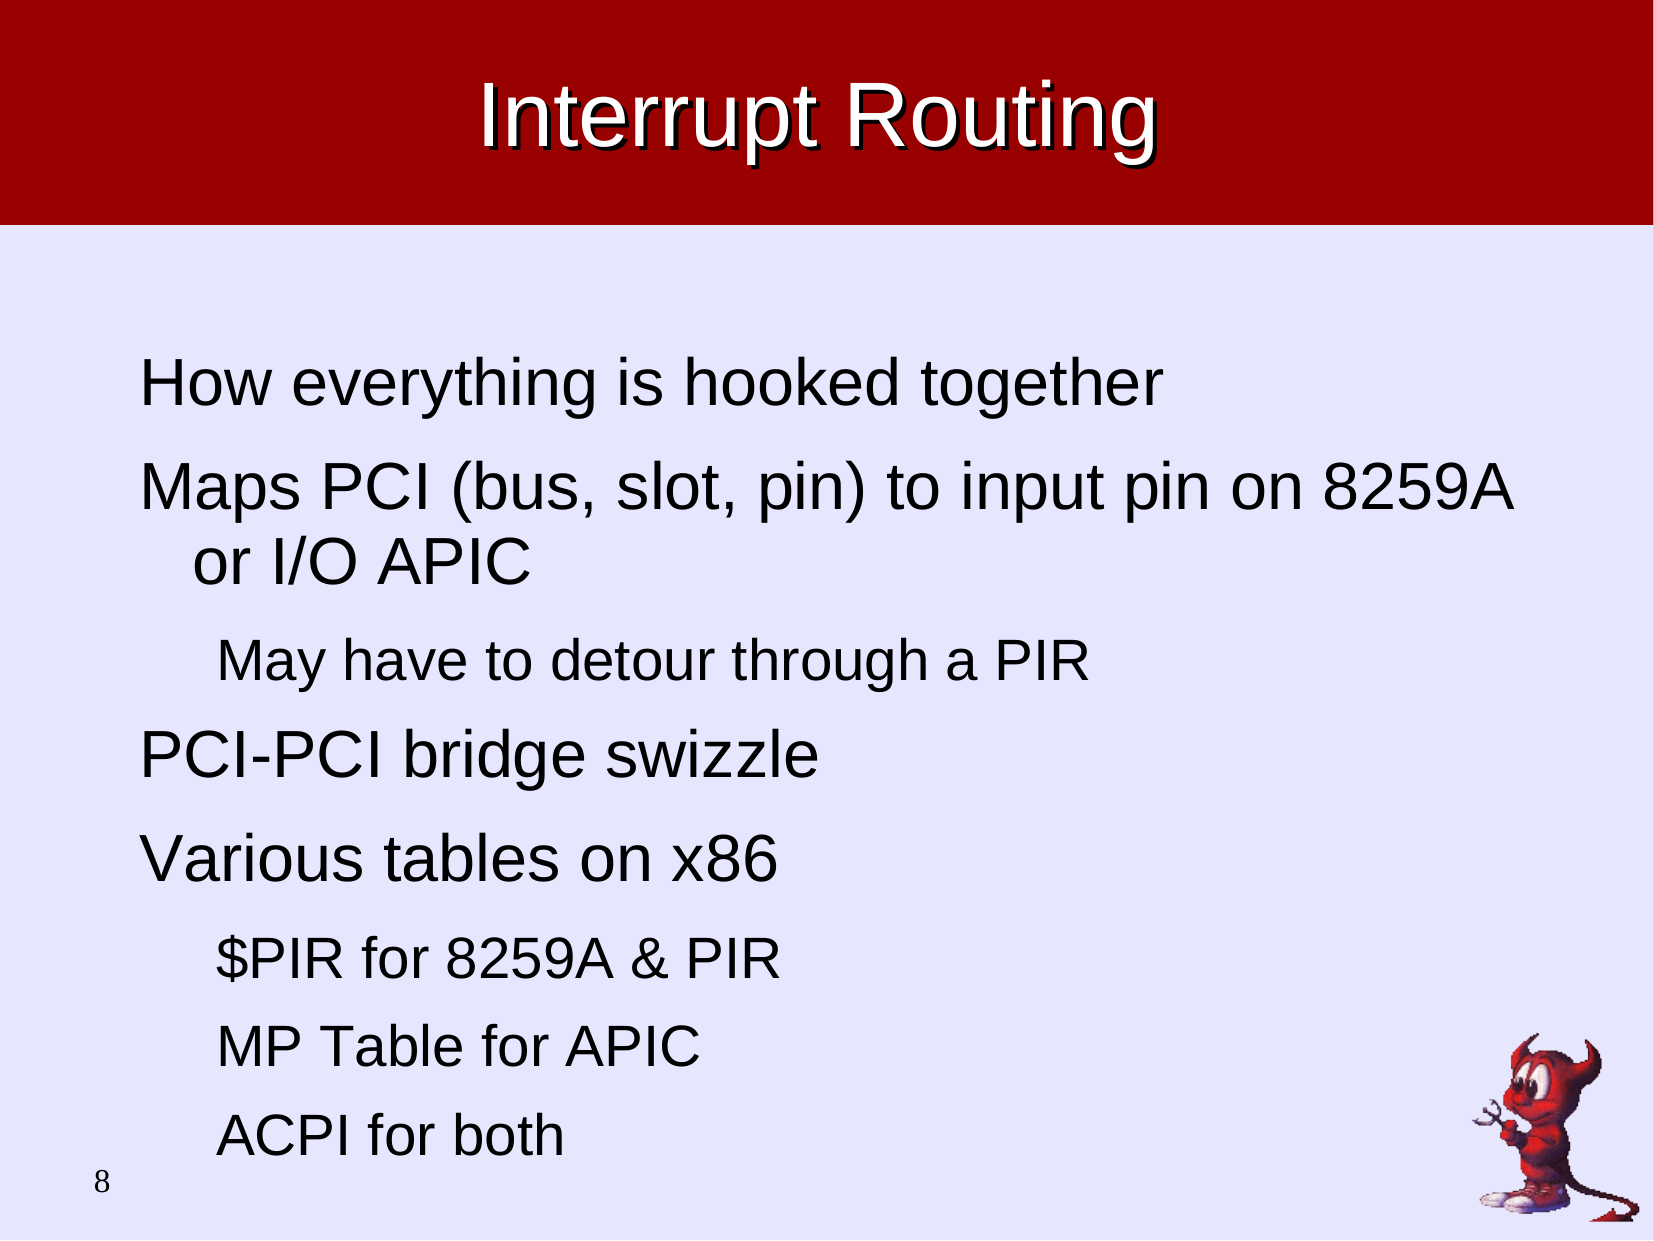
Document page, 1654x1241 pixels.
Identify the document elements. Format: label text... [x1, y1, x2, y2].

picture [1464, 1030, 1643, 1227]
list How everything is hooked together Maps PCI (bus, slot, pin) to input pin on 8259A or I/O APIC May have to detour through a PIR PCI-PCI bridge swizzle Various tables on x86 $PIR for 8259A & PIR MP Table for APIC ACPI for both [121, 344, 1534, 1168]
title Interrupt Routing [112, 11, 1525, 219]
